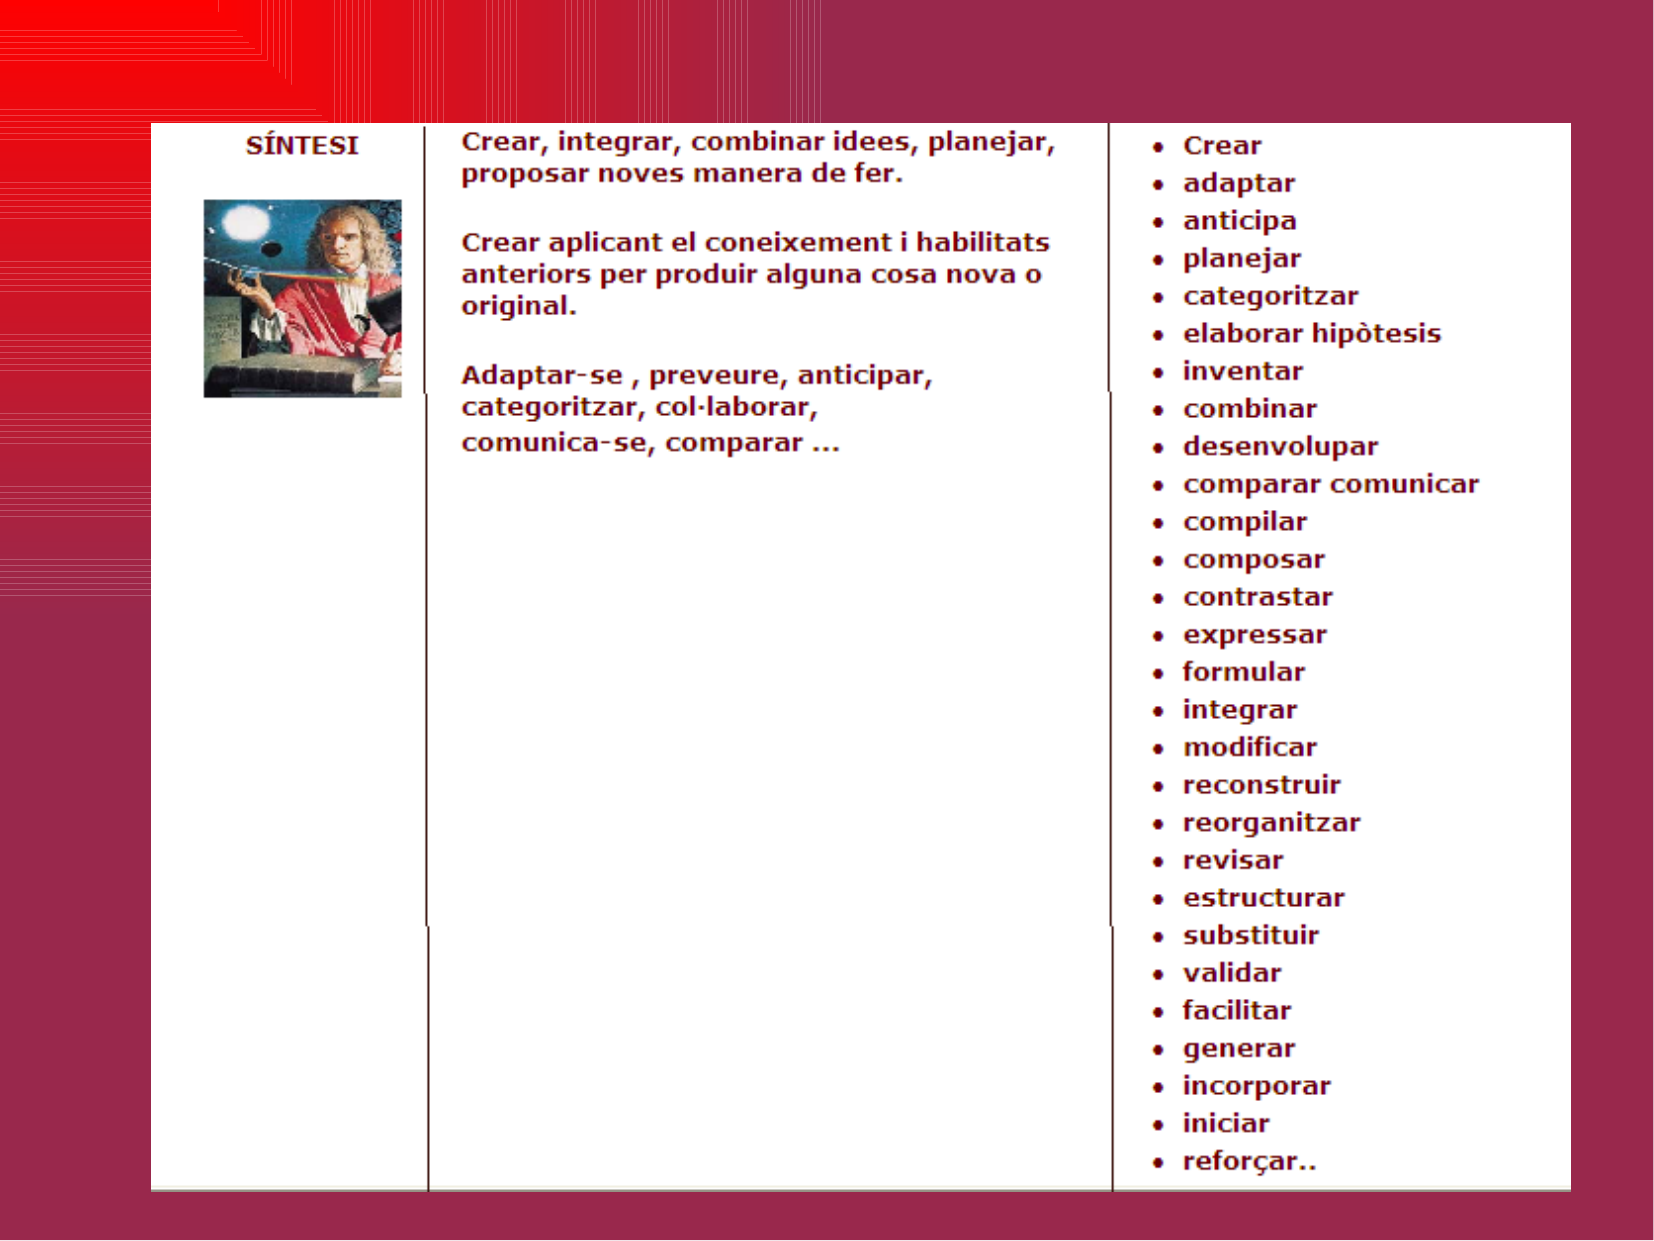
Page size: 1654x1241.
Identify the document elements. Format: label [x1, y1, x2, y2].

picture [151, 123, 1571, 1192]
